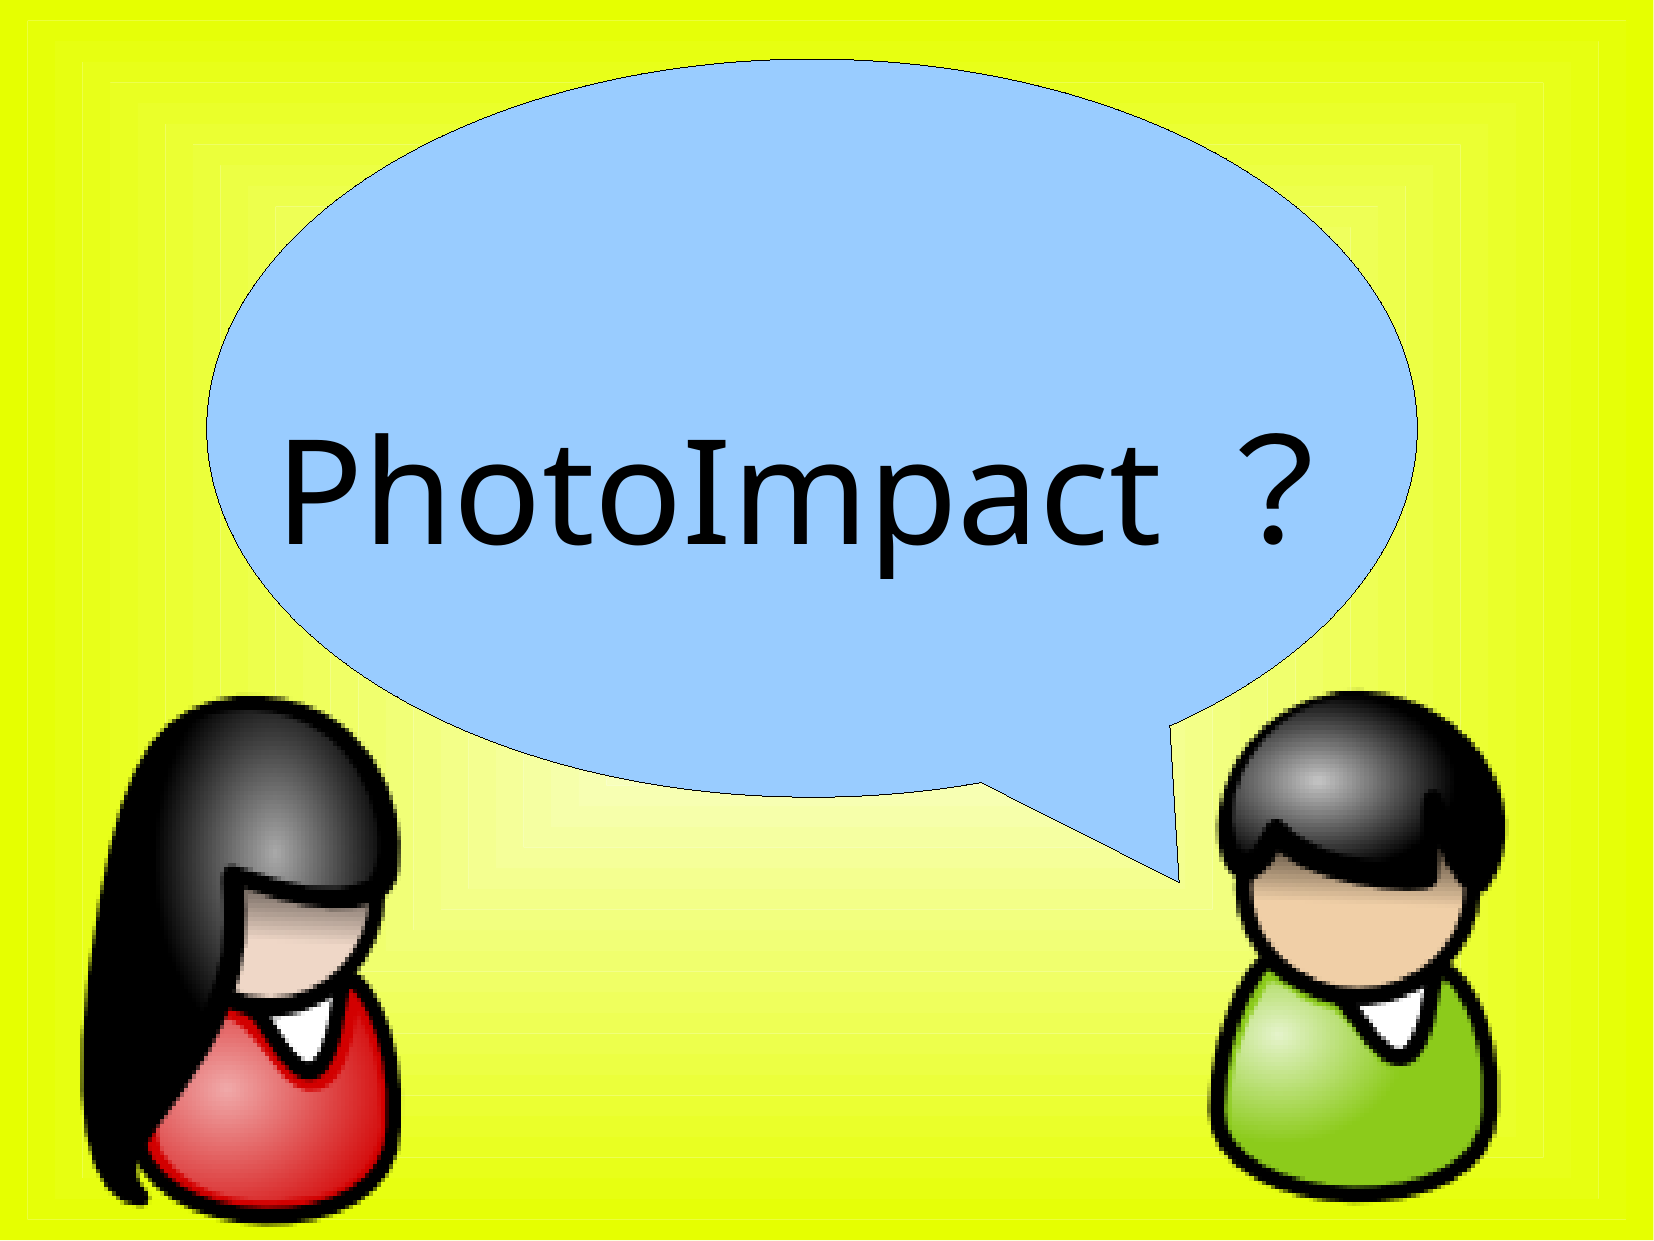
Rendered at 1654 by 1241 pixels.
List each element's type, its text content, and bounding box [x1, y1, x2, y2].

picture [0, 679, 502, 1241]
text_box PhotoImpact？ [206, 59, 1418, 883]
picture [1092, 679, 1625, 1211]
